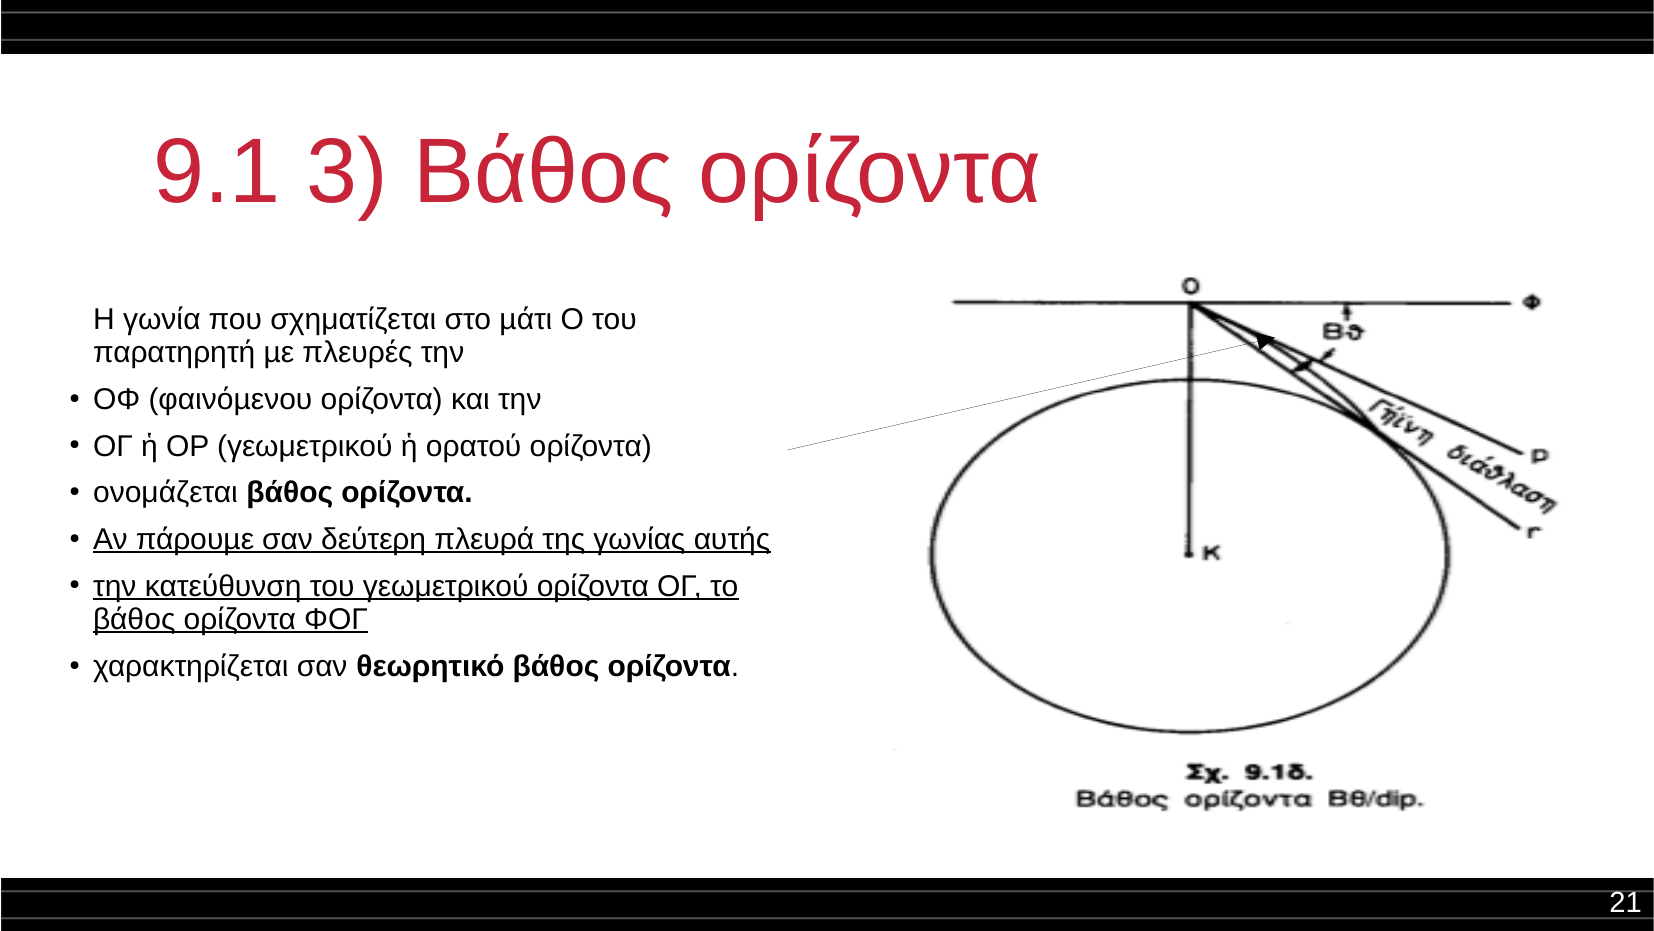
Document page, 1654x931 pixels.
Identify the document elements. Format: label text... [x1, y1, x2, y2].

picture [862, 247, 1613, 826]
title 9.1 3) Βάθος ορίζοντα [82, 92, 1571, 249]
picture [1, 878, 1654, 931]
picture [1, 0, 1654, 54]
list Η γωνία που σχηματίζεται στο µάτι Ο του παρατηρητή µε πλευρές την ΟΦ (φαινόµενου ορίζοντα) και την ΟΓ ἡ ΟΡ (γεωμετρικού ἡ ορατού ορίζοντα) ονομάζεται βάθος ορίζοντα. Αν πάρουµε σαν δεύτερη πλευρά της γωνίας αυτής την κατεύθυνση του γεωμετρικού ορίζοντα ΟΓ, το βάθος ορίζοντα ΦΟΓ χαρακτηρίζεται σαν θεωρητικό βάθος ορίζοντα. [61, 302, 788, 788]
